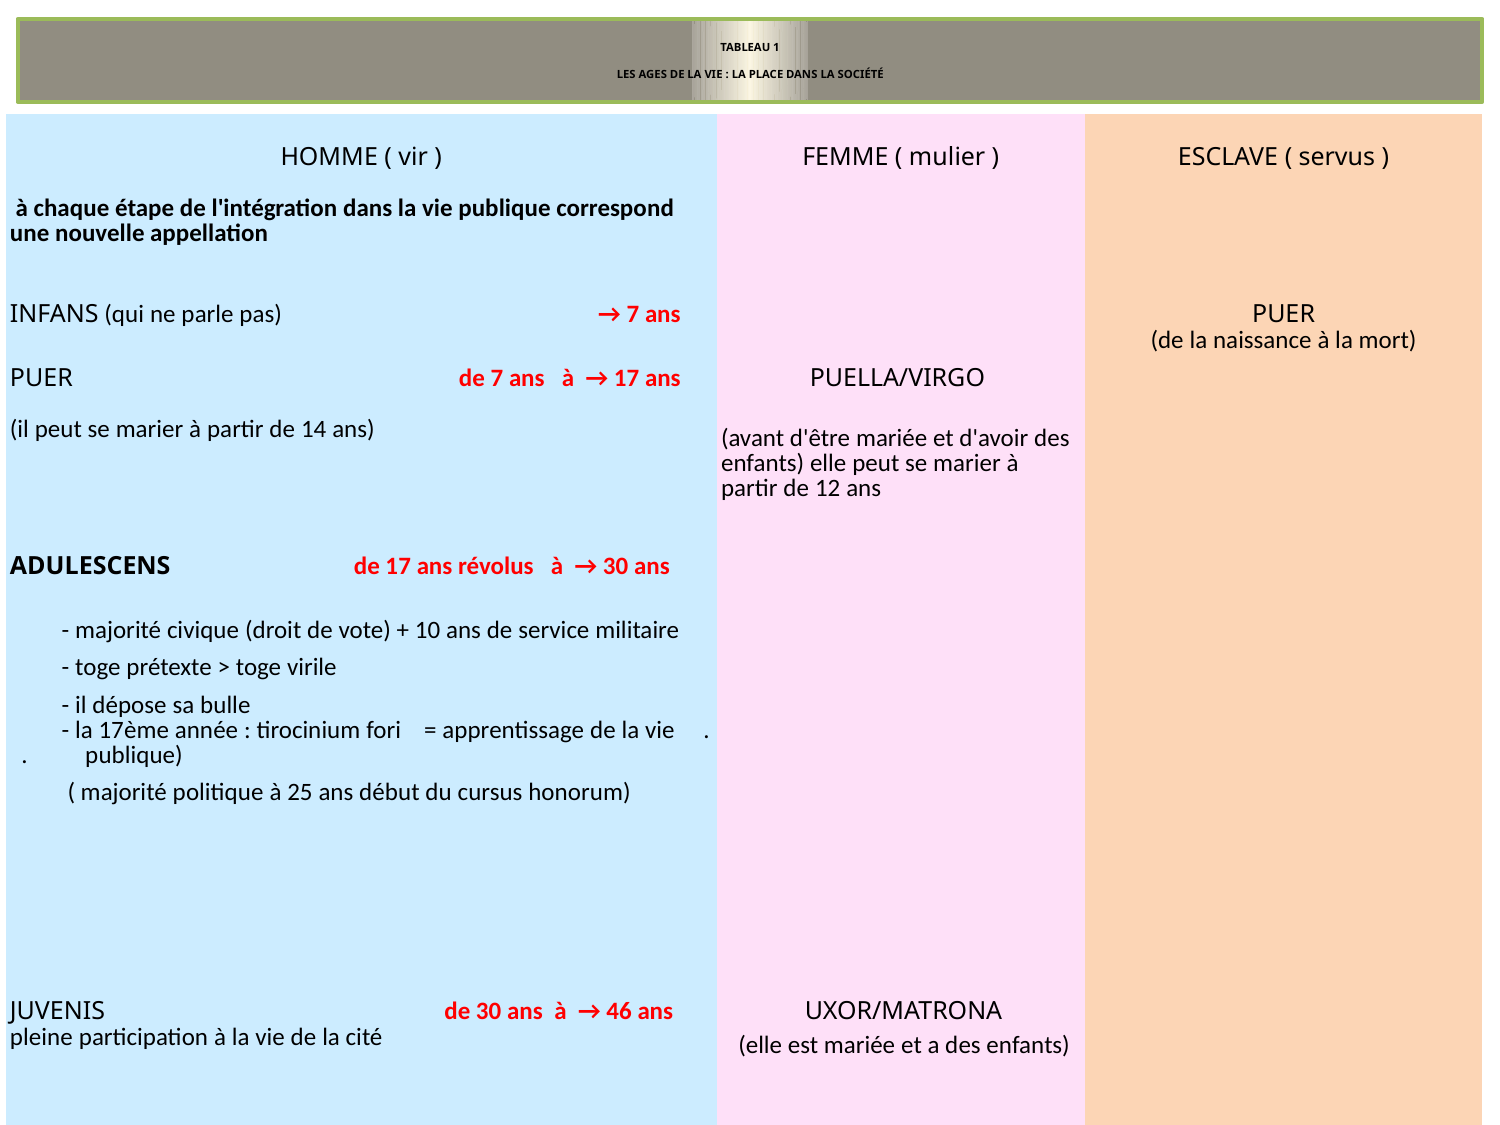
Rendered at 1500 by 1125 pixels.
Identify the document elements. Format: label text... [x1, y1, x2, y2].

table_cell INFANS (qui ne parle pas) → 7 ans [6, 295, 717, 360]
table_cell PUELLA/VIRGO (avant d'être mariée et d'avoir des enfants) elle peut se marier à partir de 12 ans [717, 360, 1085, 548]
table_header FEMME ( mulier ) [717, 114, 1085, 295]
table_cell PUER (de la naissance à la mort) [1085, 295, 1482, 360]
table_header ESCLAVE ( servus ) [1085, 114, 1482, 295]
table_cell PUER de 7 ans à → 17 ans (il peut se marier à partir de 14 ans) [6, 360, 717, 548]
title TABLEAU 1 LES AGES DE LA VIE : LA PLACE DANS LA SOCIÉTÉ [17, 19, 1483, 102]
table_header HOMME ( vir ) à chaque étape de l'intégration dans la vie publique correspond une nouvelle appellation [6, 114, 717, 295]
table_cell [717, 548, 1085, 993]
table_cell JUVENIS de 30 ans à → 46 ans pleine participation à la vie de la cité [6, 993, 717, 1125]
table_cell [717, 295, 1085, 360]
table_cell UXOR/MATRONA (elle est mariée et a des enfants) [717, 993, 1085, 1125]
table_cell [1085, 993, 1482, 1125]
table_cell [1085, 360, 1482, 548]
table_cell [1085, 548, 1482, 993]
table_cell ADULESCENS de 17 ans révolus à → 30 ans - majorité civique (droit de vote) + 10 ans de service militaire - toge prétexte > toge virile - il dépose sa bulle - la 17ème année : tirocinium fori = apprentissage de la vie . . publique) ( majorité politique à 25 ans début du cursus honorum) [6, 548, 717, 993]
